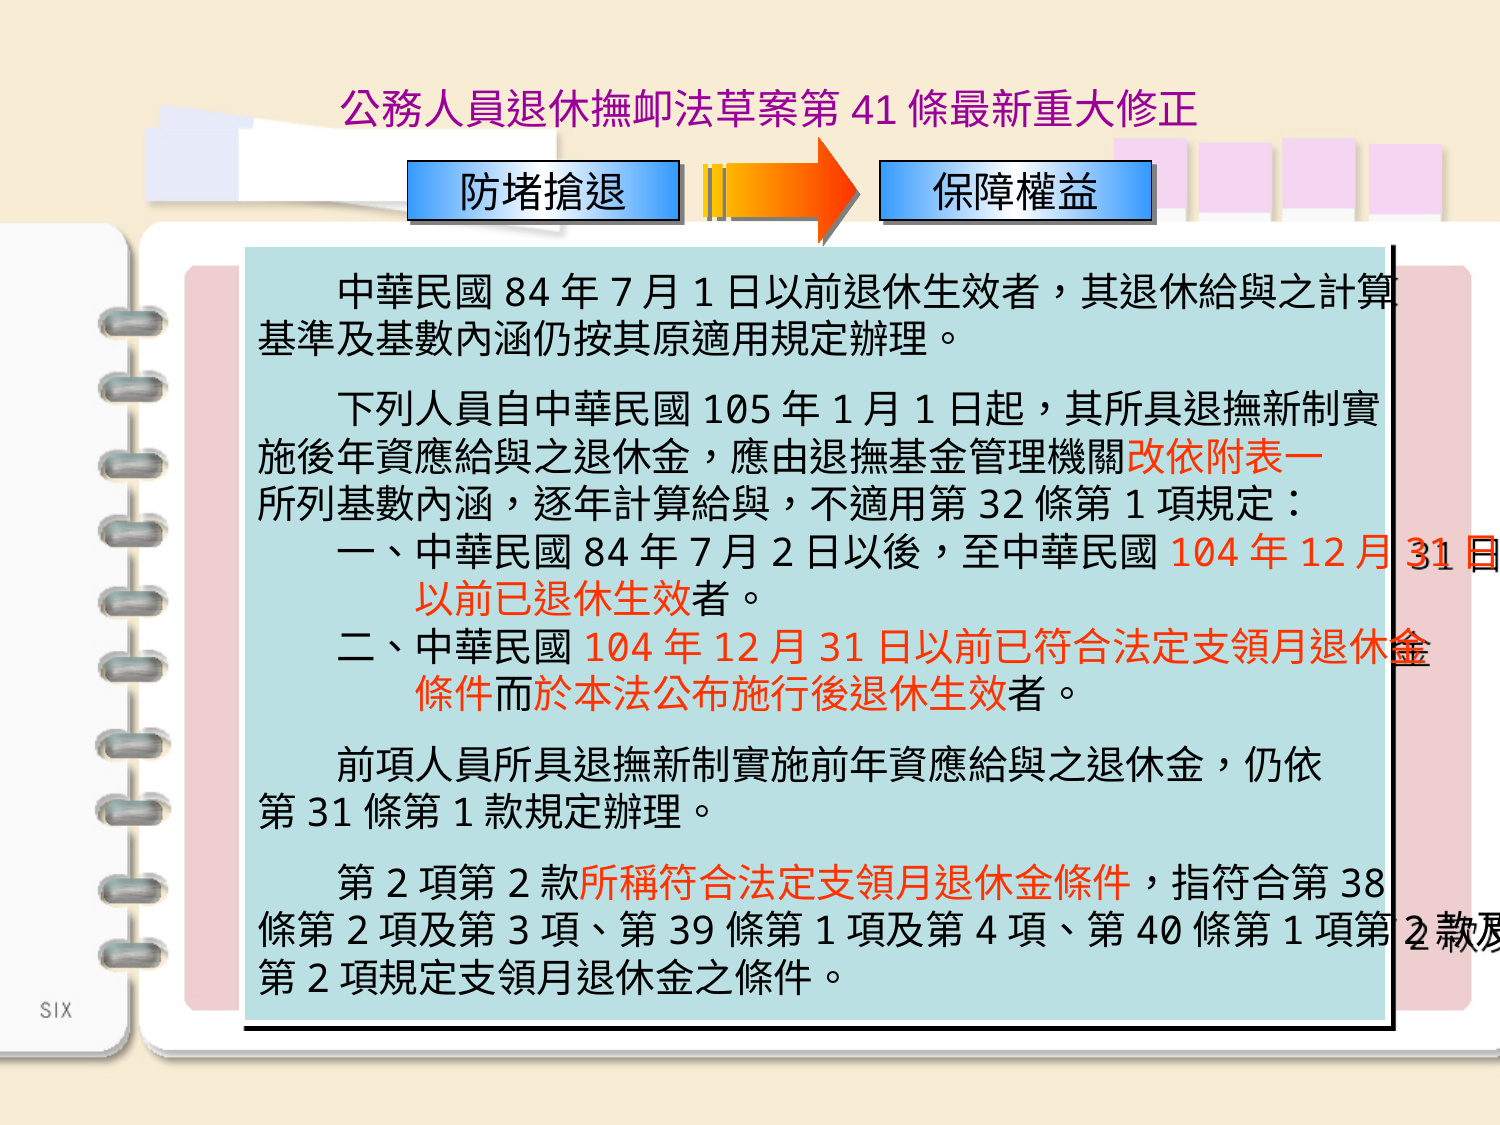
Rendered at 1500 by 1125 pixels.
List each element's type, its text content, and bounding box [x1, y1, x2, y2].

text_box [726, 137, 857, 244]
title 公務人員退休撫卹法草案第41條最新重大修正 [324, 66, 1223, 150]
text_box 防堵搶退 [407, 161, 679, 220]
text_box [712, 163, 723, 217]
text_box 中華民國84年7月1日以前退休生效者，其退休給與之計算 基準及基數內涵仍按其原適用規定辦理。 下列人員自中華民國105年1月1日起，其所具退撫新制實 施後年資應給與之退休金，應由退撫基金管理機關改依附表一 所列基數內涵，逐年計算給與，不適用第32條第1項規定： 一、中華民國84年7月2日以後，至中華民國104年12月31日 以前已退休生效者。 二、中華民國104年12月31日以前已符合法定支領月退休金 條件而於本法公布施行後退休生效者。 前項人員所具退撫新制實施前年資應給與之退休金，仍依 第31條第1款規定辦理。 第2項第2款所稱符合法定支領月退休金條件，指符合第38 條第2項及第3項、第39條第1項及第4項、第40條第1項第2款及 第2項規定支領月退休金之條件。 [242, 243, 1388, 1023]
text_box 保障權益 [880, 161, 1152, 220]
text_box [702, 163, 708, 217]
